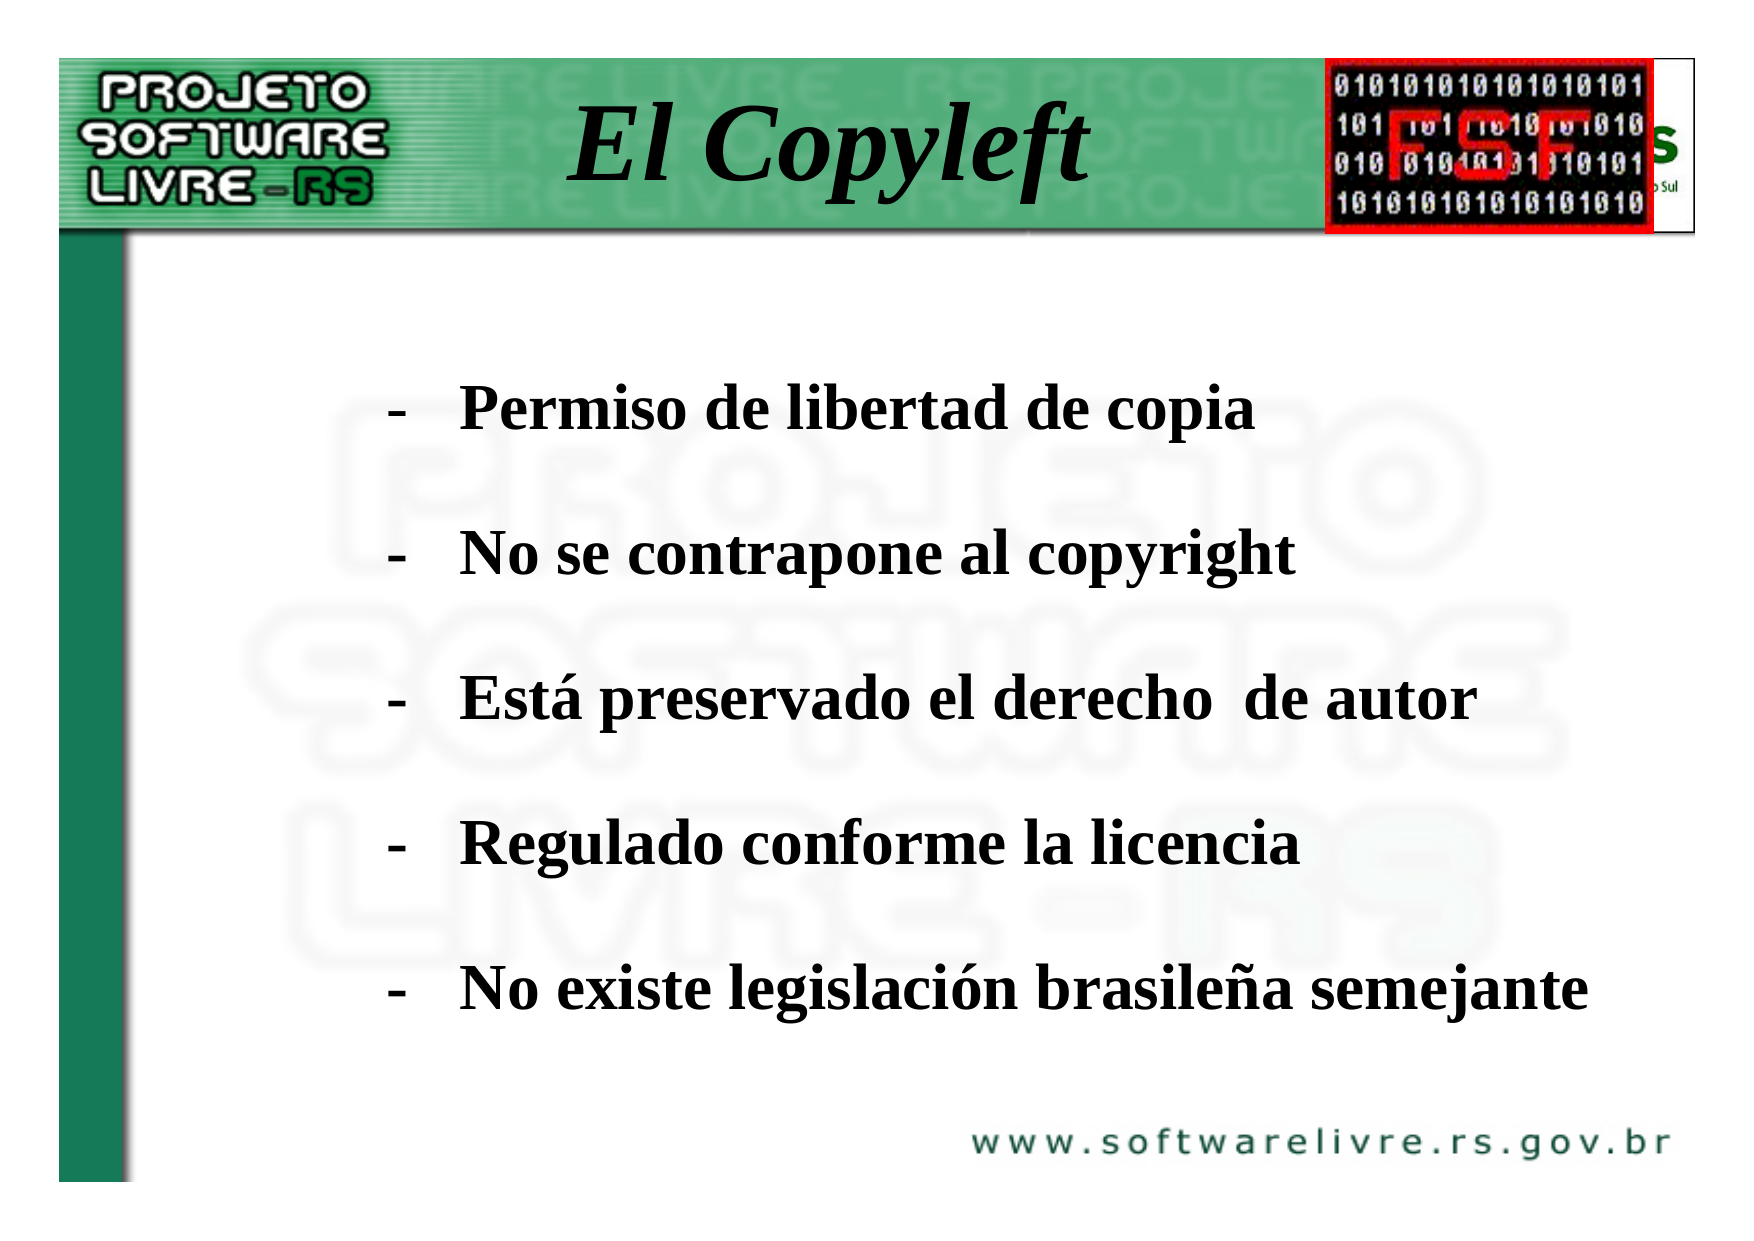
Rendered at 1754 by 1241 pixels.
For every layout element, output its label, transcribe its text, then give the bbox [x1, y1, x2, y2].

text_box - Permiso de libertad de copia - No se contrapone al copyright - Está preservado el derecho de autor - Regulado conforme la licencia - No existe legislación brasileña semejante [385, 370, 1666, 1127]
text_box El Copyleft [567, 80, 1154, 209]
picture [59, 58, 1695, 1182]
